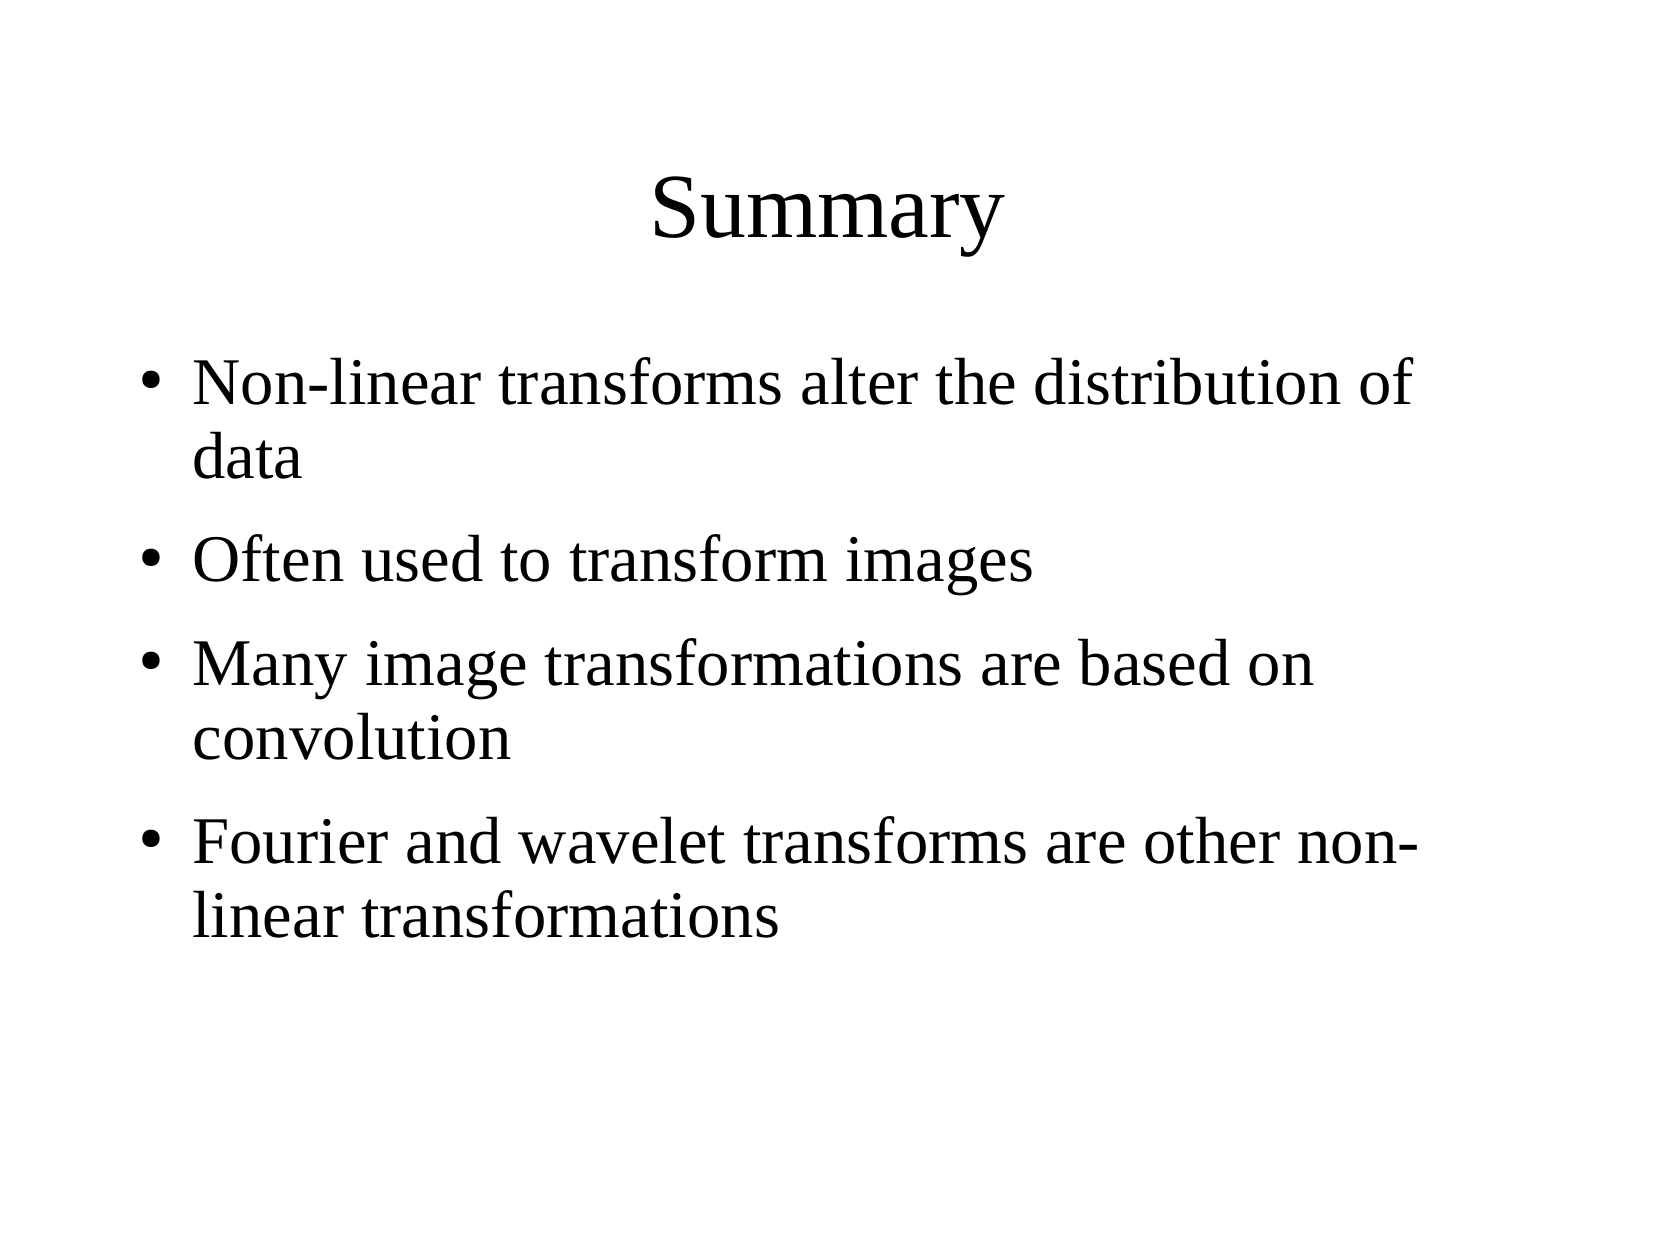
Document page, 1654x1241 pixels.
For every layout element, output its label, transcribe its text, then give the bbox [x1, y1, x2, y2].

title Summary [121, 102, 1534, 311]
list Non-linear transforms alter the distribution of data Often used to transform images Many image transformations are based on convolution Fourier and wavelet transforms are other non-linear transformations [121, 344, 1534, 1127]
